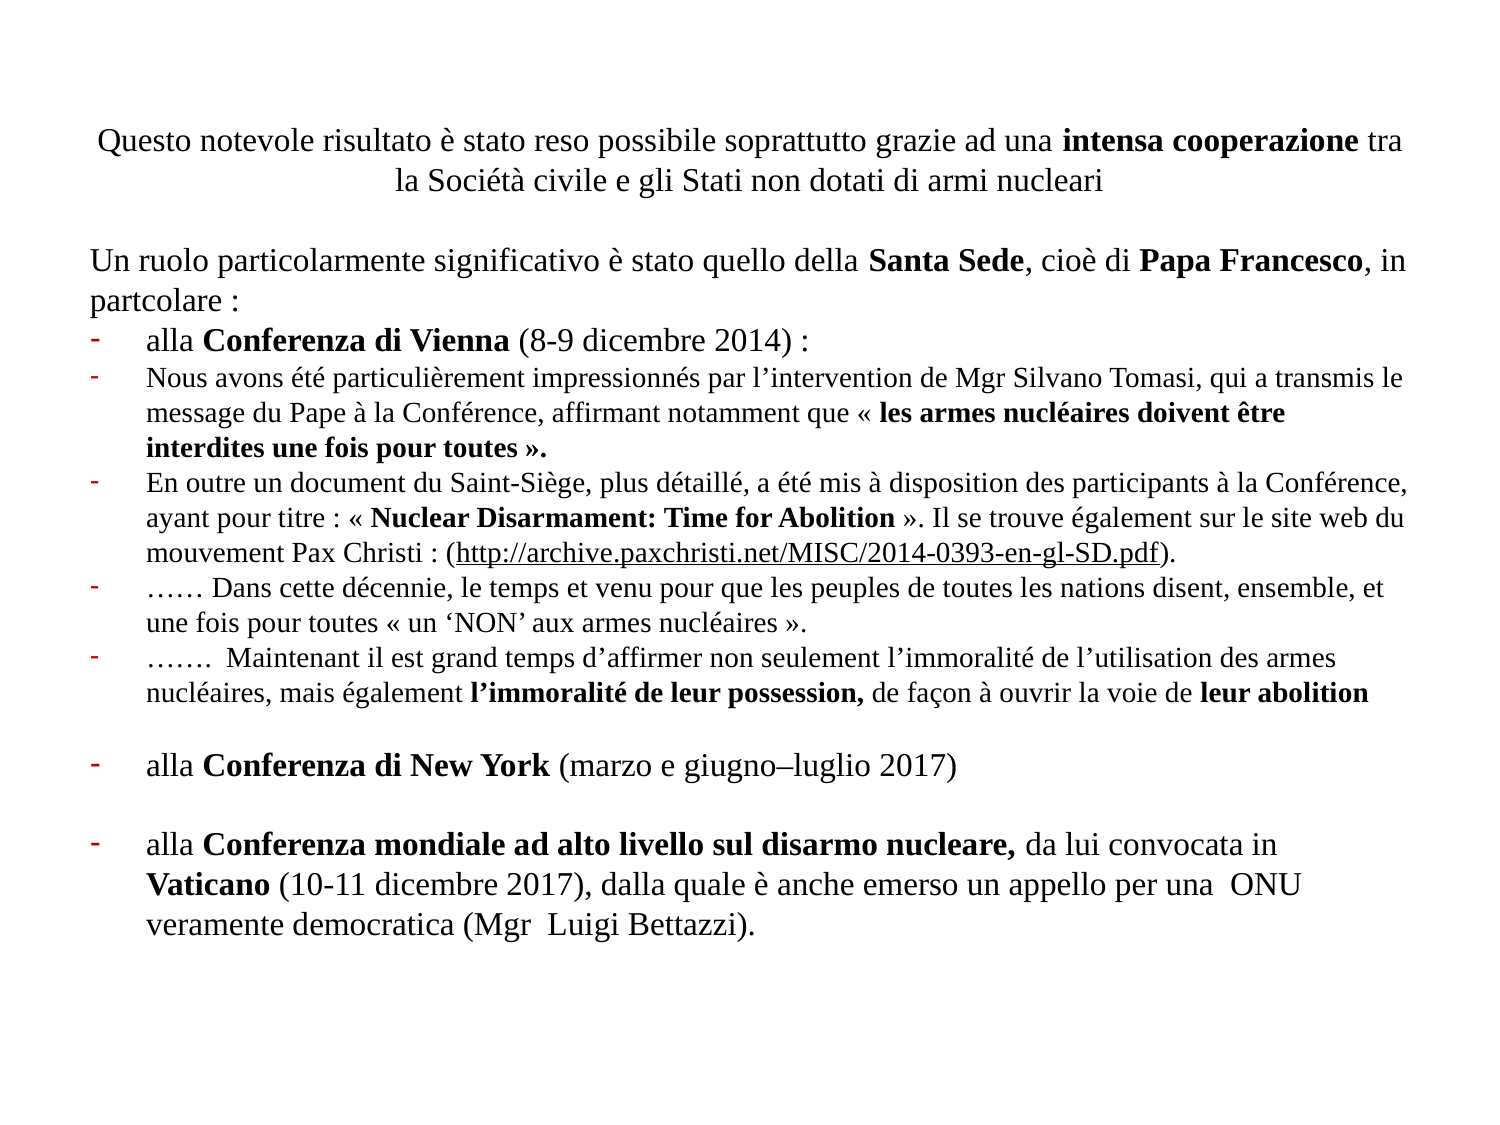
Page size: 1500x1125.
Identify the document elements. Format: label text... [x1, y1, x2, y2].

list Questo notevole risultato è stato reso possibile soprattutto grazie ad una intensa cooperazione tra la Sociétà civile e gli Stati non dotati di armi nucleari Un ruolo particolarmente significativo è stato quello della Santa Sede, cioè di Papa Francesco, in partcolare : alla Conferenza di Vienna (8-9 dicembre 2014) : Nous avons été particulièrement impressionnés par l’intervention de Mgr Silvano Tomasi, qui a transmis le message du Pape à la Conférence, affirmant notamment que « les armes nucléaires doivent être interdites une fois pour toutes ». En outre un document du Saint-Siège, plus détaillé, a été mis à disposition des participants à la Conférence, ayant pour titre : « Nuclear Disarmament: Time for Abolition ». Il se trouve également sur le site web du mouvement Pax Christi : (http://archive.paxchristi.net/MISC/2014-0393-en-gl-SD.pdf). …… Dans cette décennie, le temps et venu pour que les peuples de toutes les nations disent, ensemble, et une fois pour toutes « un ‘NON’ aux armes nucléaires ». ……. Maintenant il est grand temps d’affirmer non seulement l’immoralité de l’utilisation des armes nucléaires, mais également l’immoralité de leur possession, de façon à ouvrir la voie de leur abolition alla Conferenza di New York (marzo e giugno–luglio 2017) alla Conferenza mondiale ad alto livello sul disarmo nucleare, da lui convocata in Vaticano (10-11 dicembre 2017), dalla quale è anche emerso un appello per una ONU veramente democratica (Mgr Luigi Bettazzi). [75, 51, 1425, 1005]
